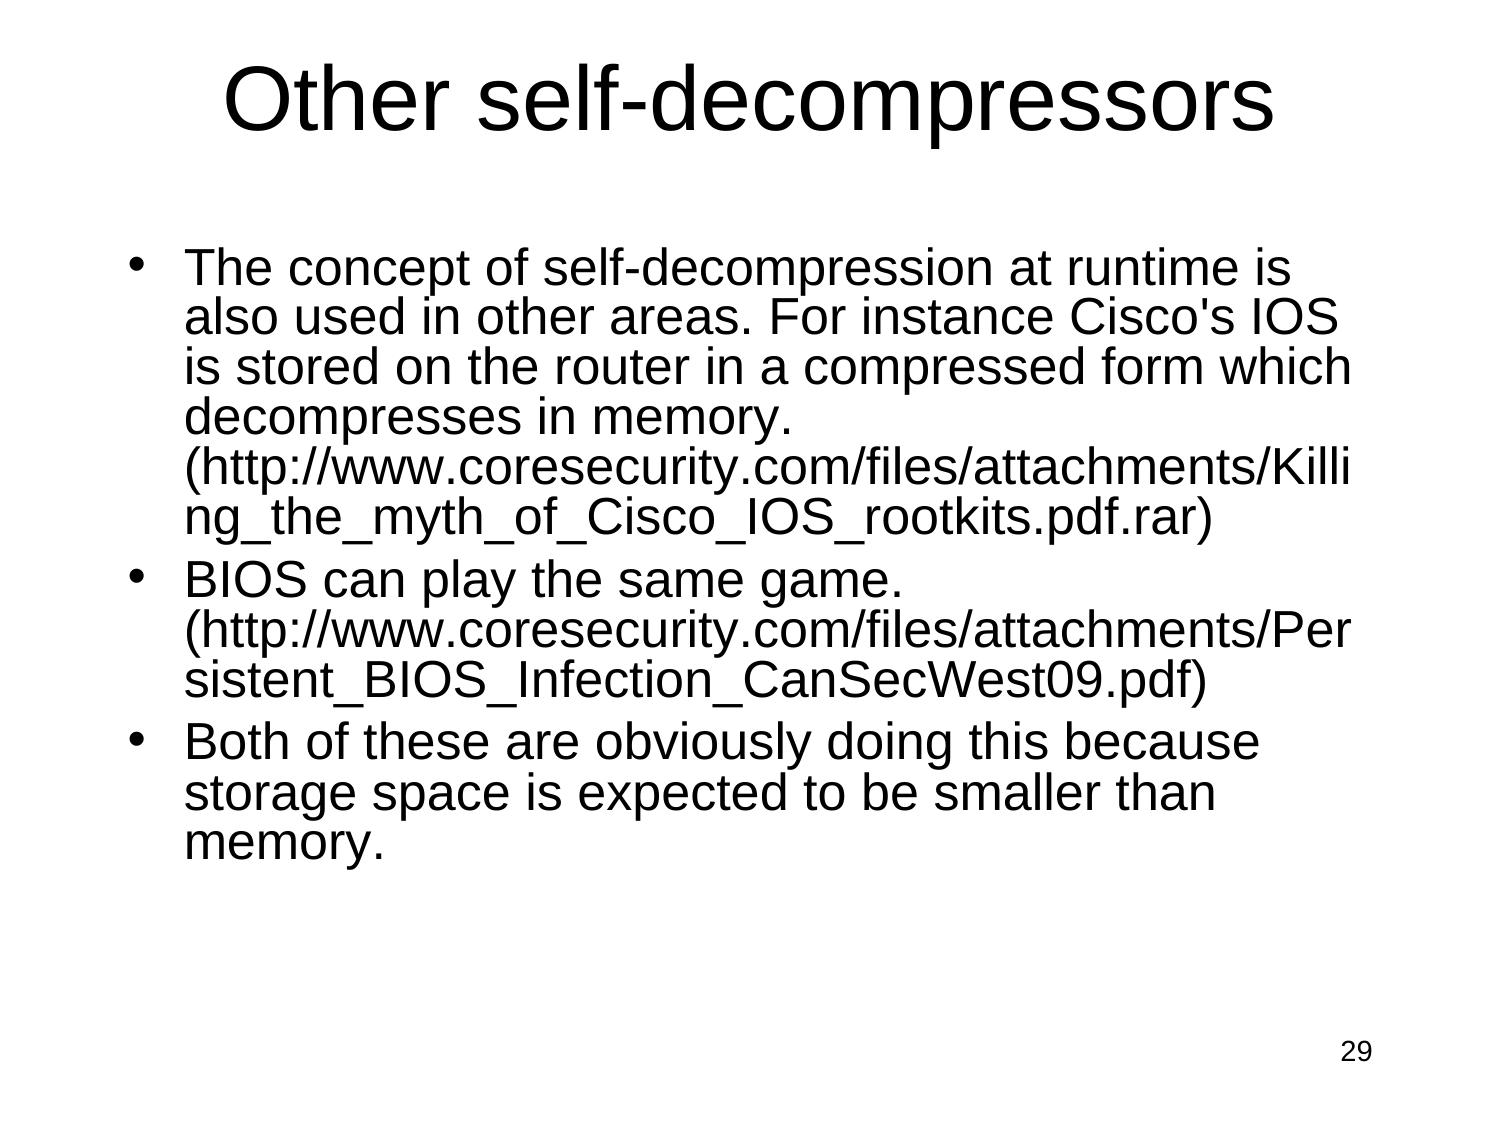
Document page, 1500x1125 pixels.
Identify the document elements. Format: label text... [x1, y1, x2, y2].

title Other self-decompressors [0, 0, 1500, 188]
list The concept of self-decompression at runtime is also used in other areas. For instance Cisco's IOS is stored on the router in a compressed form which decompresses in memory. (http://www.coresecurity.com/files/attachments/Killing_the_myth_of_Cisco_IOS_rootkits.pdf.rar) BIOS can play the same game. (http://www.coresecurity.com/files/attachments/Persistent_BIOS_Infection_CanSecWest09.pdf) Both of these are obviously doing this because storage space is expected to be smaller than memory. [112, 237, 1388, 1051]
text_box <number> [1074, 1025, 1388, 1101]
